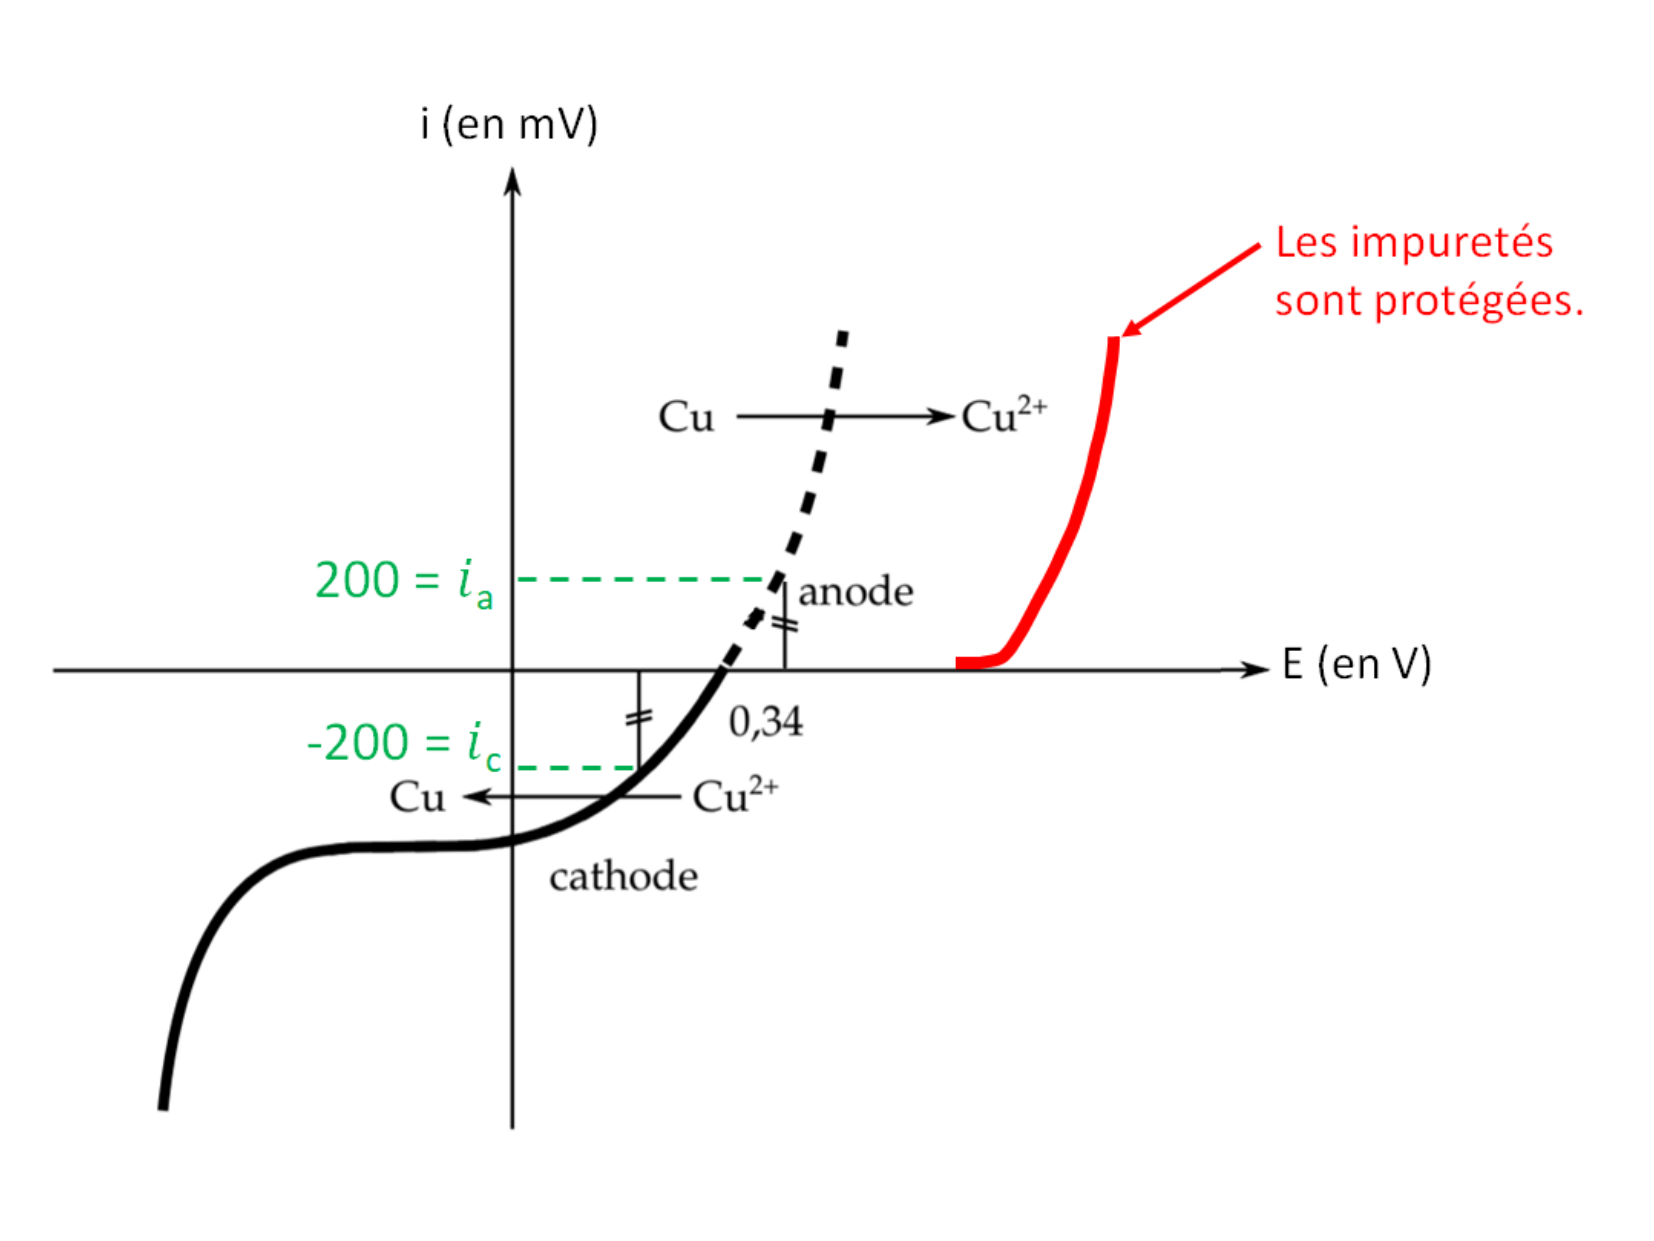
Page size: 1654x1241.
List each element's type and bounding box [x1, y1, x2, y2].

picture [47, 102, 1586, 1134]
